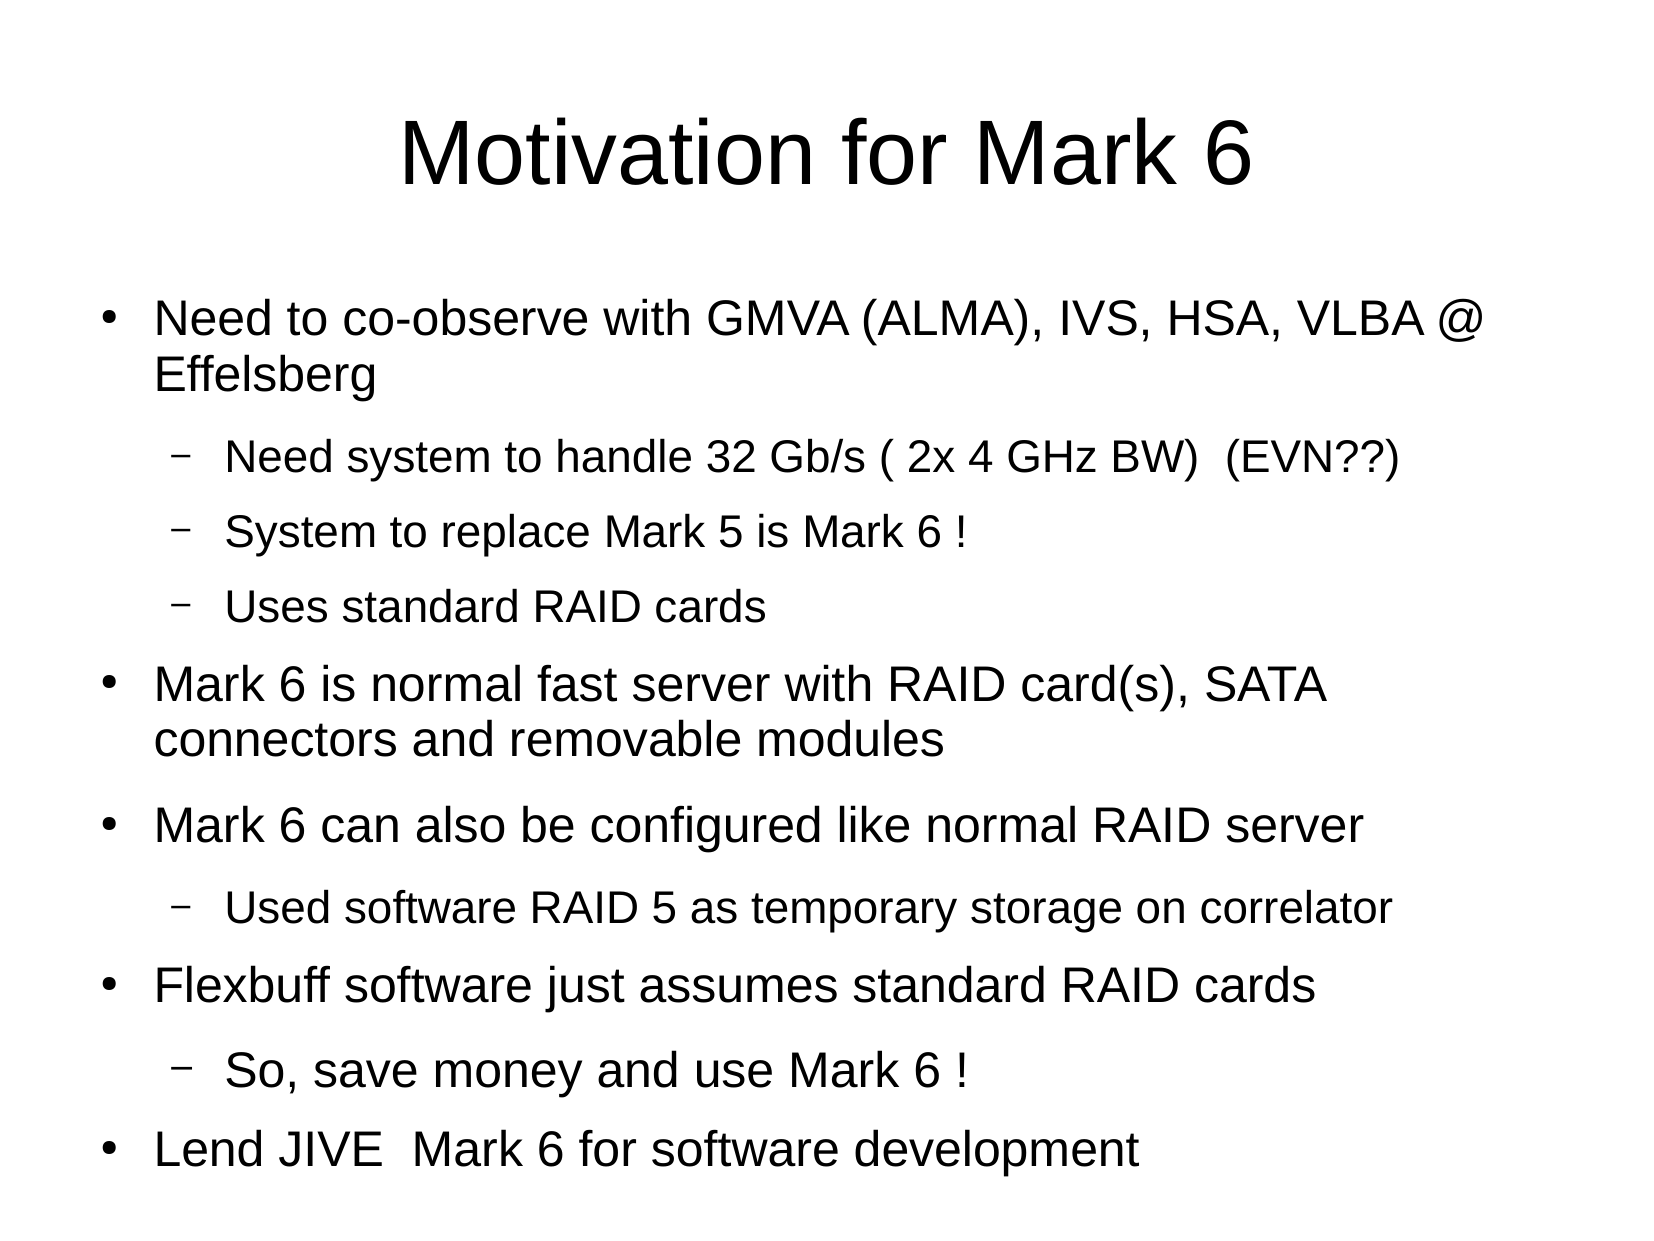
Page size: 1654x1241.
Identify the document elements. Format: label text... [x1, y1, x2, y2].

list Need to co-observe with GMVA (ALMA), IVS, HSA, VLBA @ Effelsberg Need system to handle 32 Gb/s ( 2x 4 GHz BW) (EVN??) System to replace Mark 5 is Mark 6 ! Uses standard RAID cards Mark 6 is normal fast server with RAID card(s), SATA connectors and removable modules Mark 6 can also be configured like normal RAID server Used software RAID 5 as temporary storage on correlator Flexbuff software just assumes standard RAID cards So, save money and use Mark 6 ! Lend JIVE Mark 6 for software development [82, 290, 1571, 1156]
title Motivation for Mark 6 [82, 49, 1571, 257]
